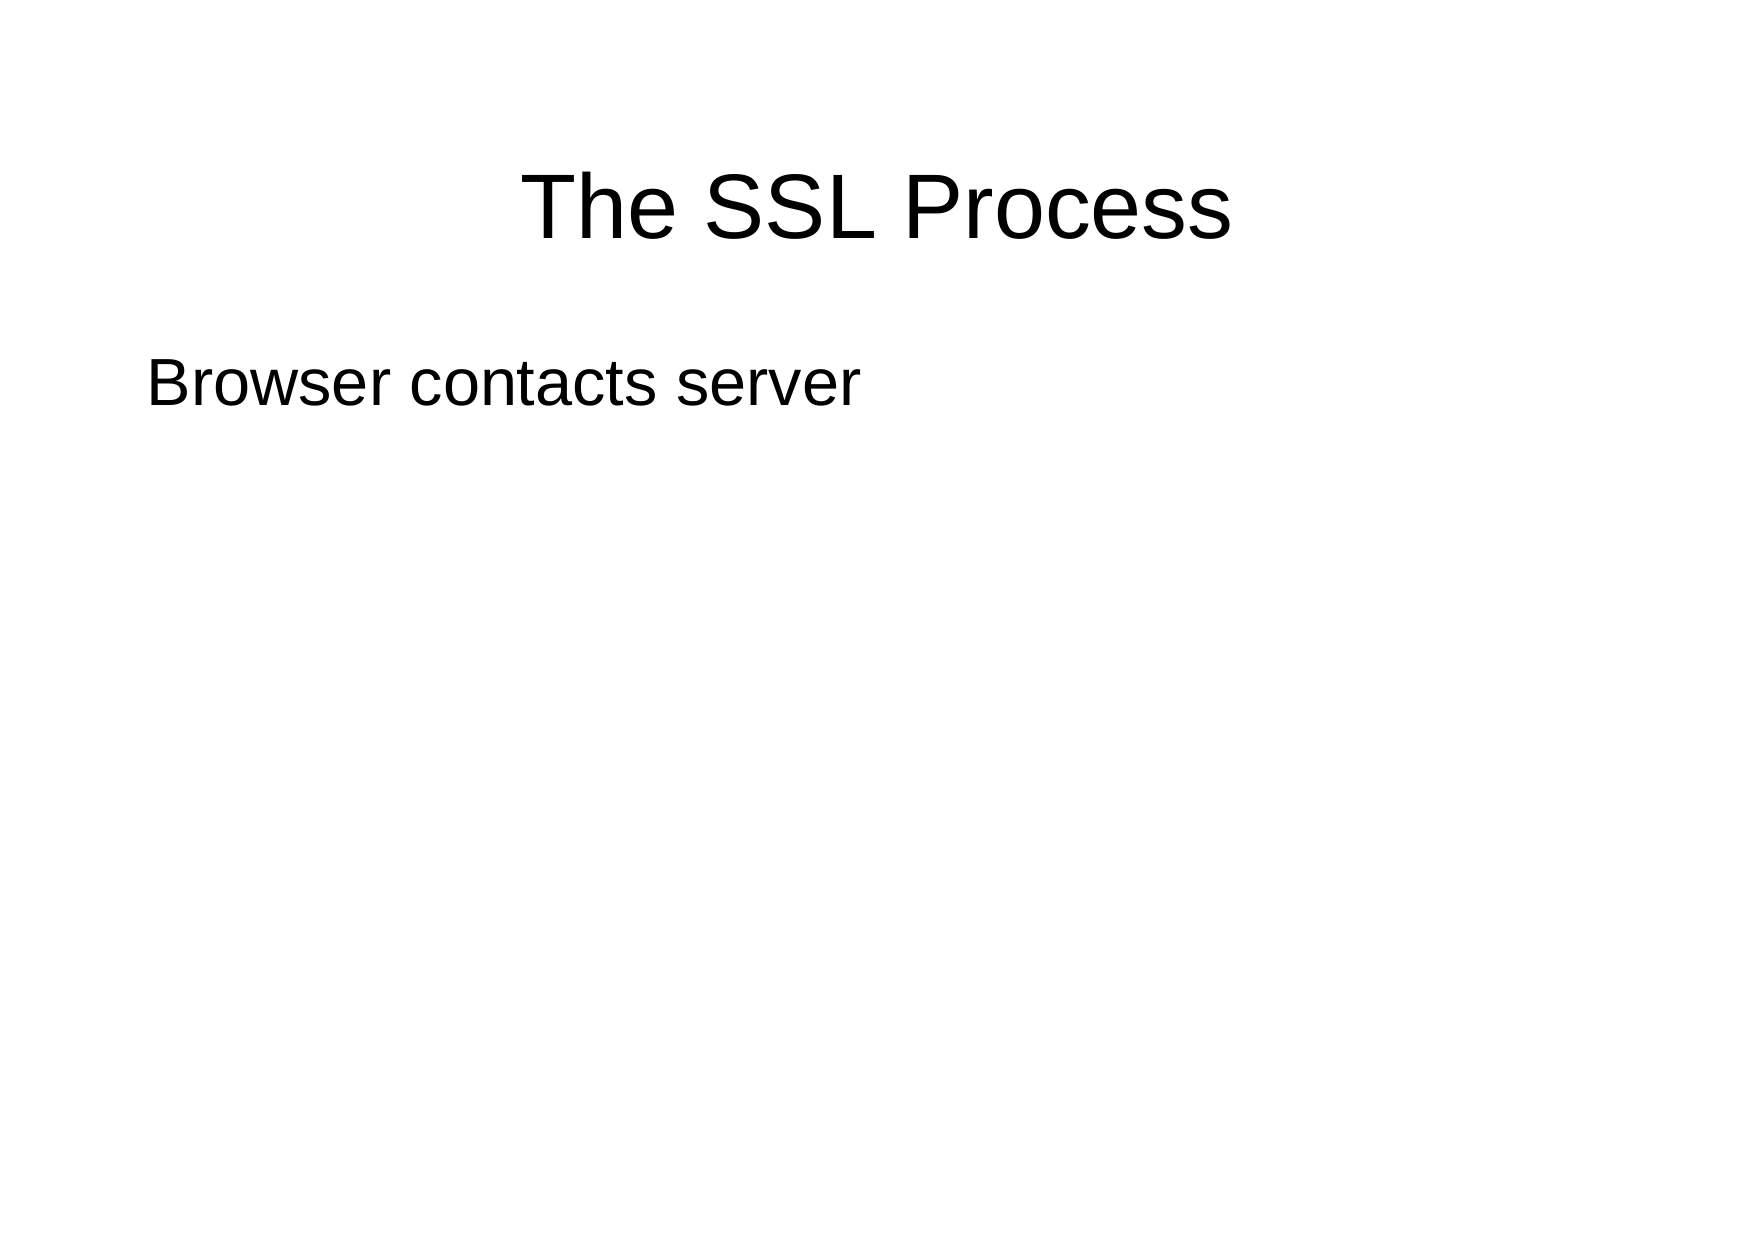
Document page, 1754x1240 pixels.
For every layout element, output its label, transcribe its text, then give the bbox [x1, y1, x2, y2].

title The SSL Process [128, 102, 1627, 310]
list Browser contacts server [128, 344, 1627, 1126]
